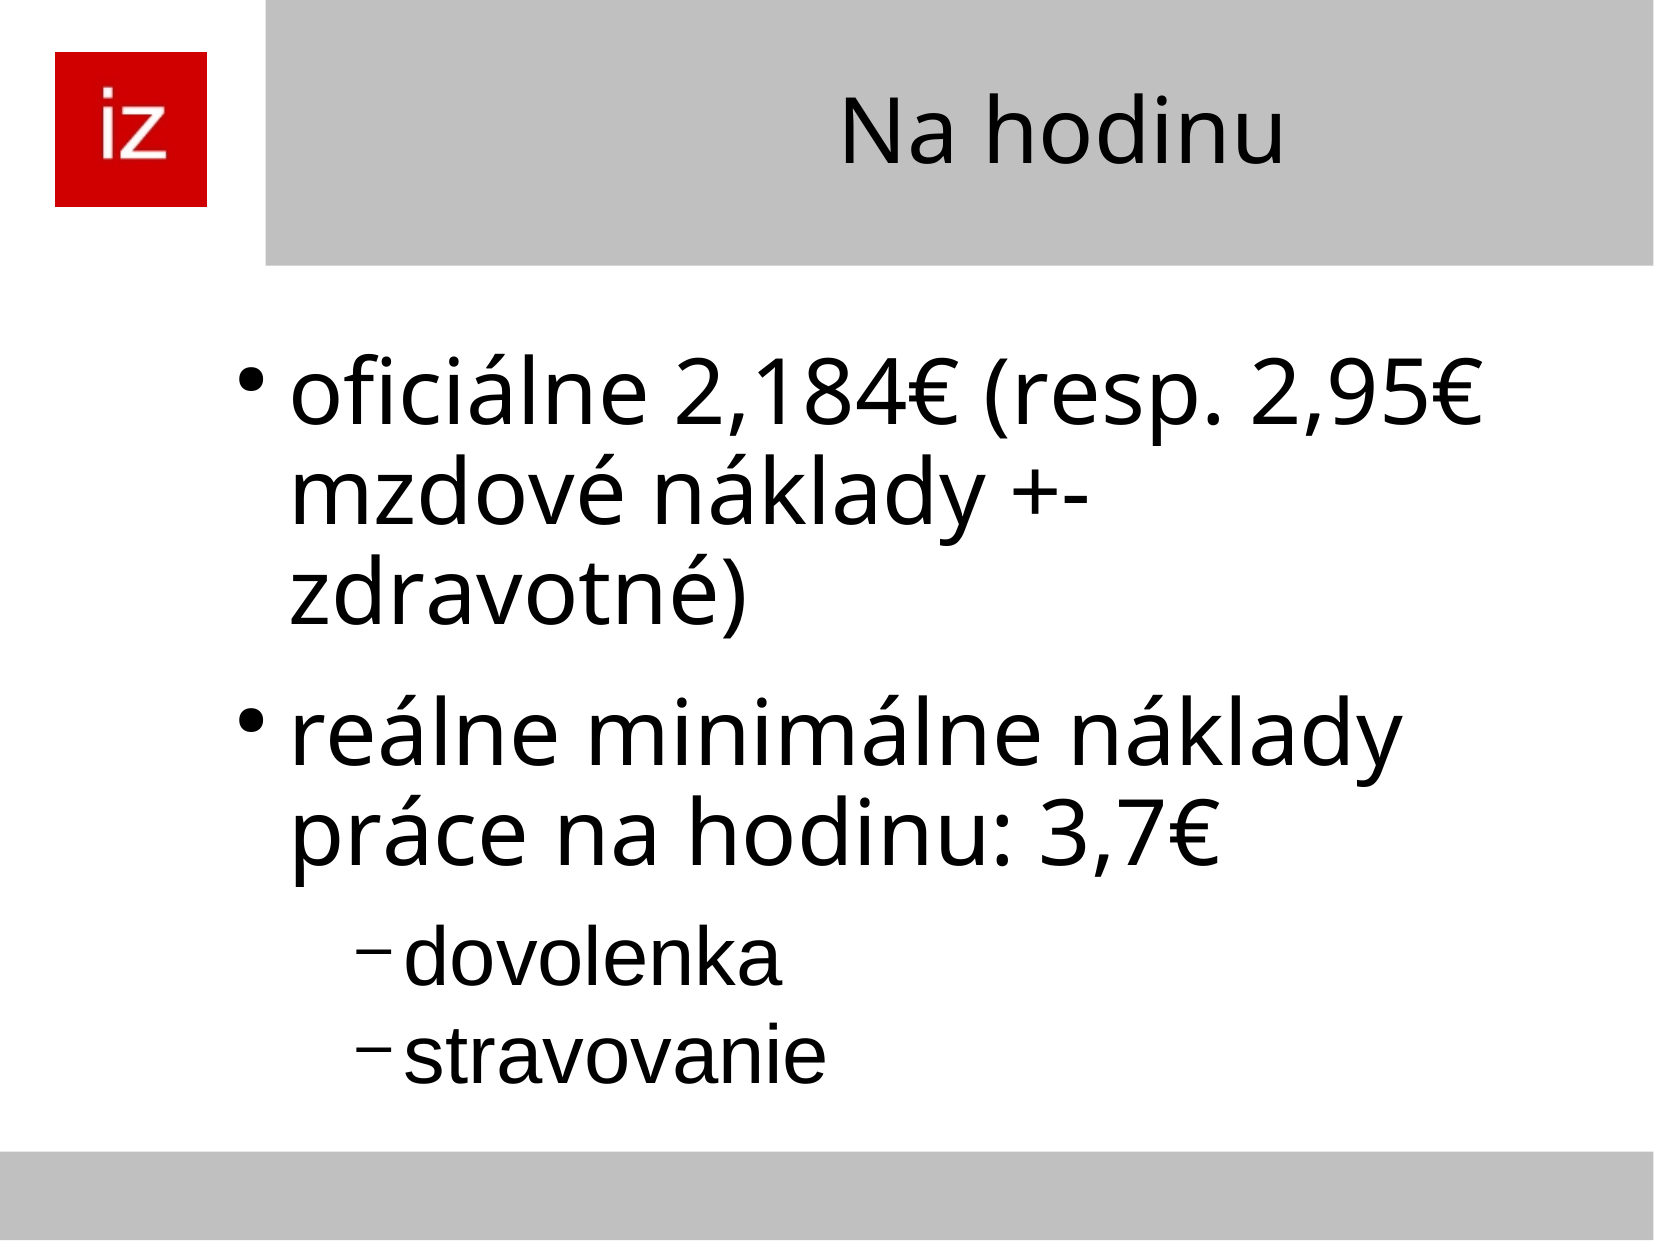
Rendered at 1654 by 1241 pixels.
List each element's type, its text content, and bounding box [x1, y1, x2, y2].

title Na hodinu [561, 29, 1565, 237]
picture [55, 52, 207, 207]
list oficiálne 2,184€ (resp. 2,95€ mzdové náklady +- zdravotné) reálne minimálne náklady práce na hodinu: 3,7€ dovolenka stravovanie [121, 344, 1533, 1126]
